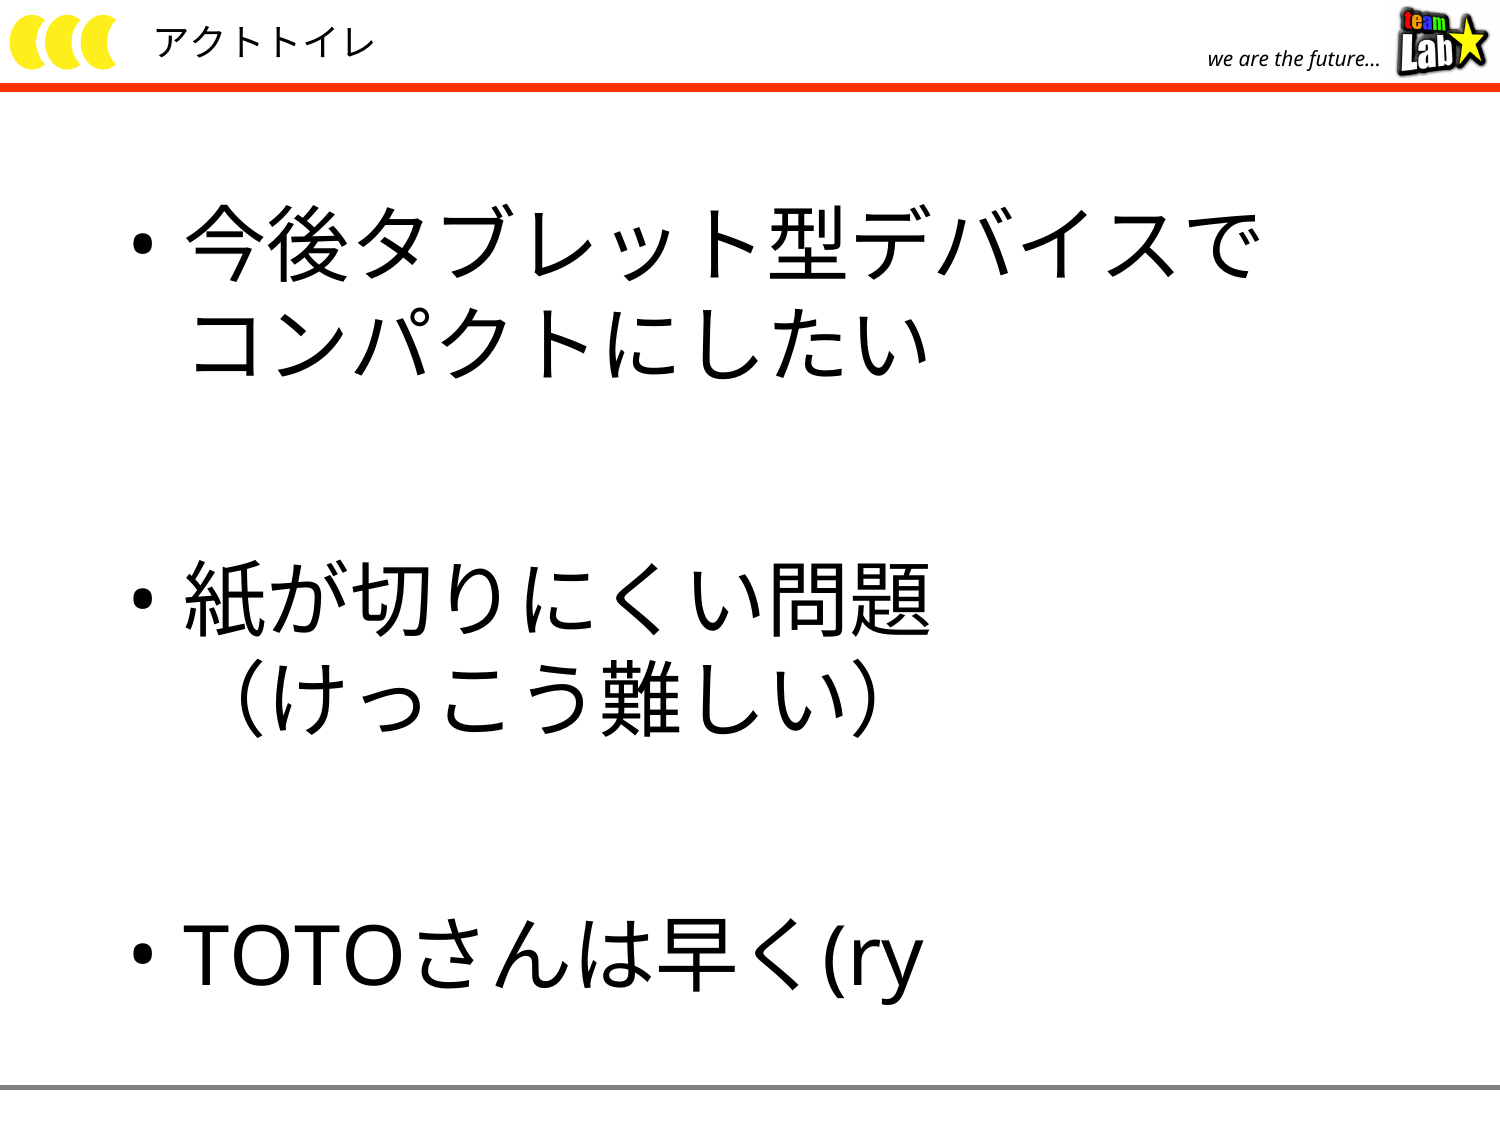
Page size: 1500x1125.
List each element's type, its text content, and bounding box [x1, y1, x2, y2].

title アクトトイレ [137, 11, 925, 72]
picture [1386, 0, 1499, 83]
list 今後タブレット型デバイスで コンパクトにしたい 紙が切りにくい問題 （けっこう難しい） TOTOさんは早く(ry [112, 184, 1388, 1000]
